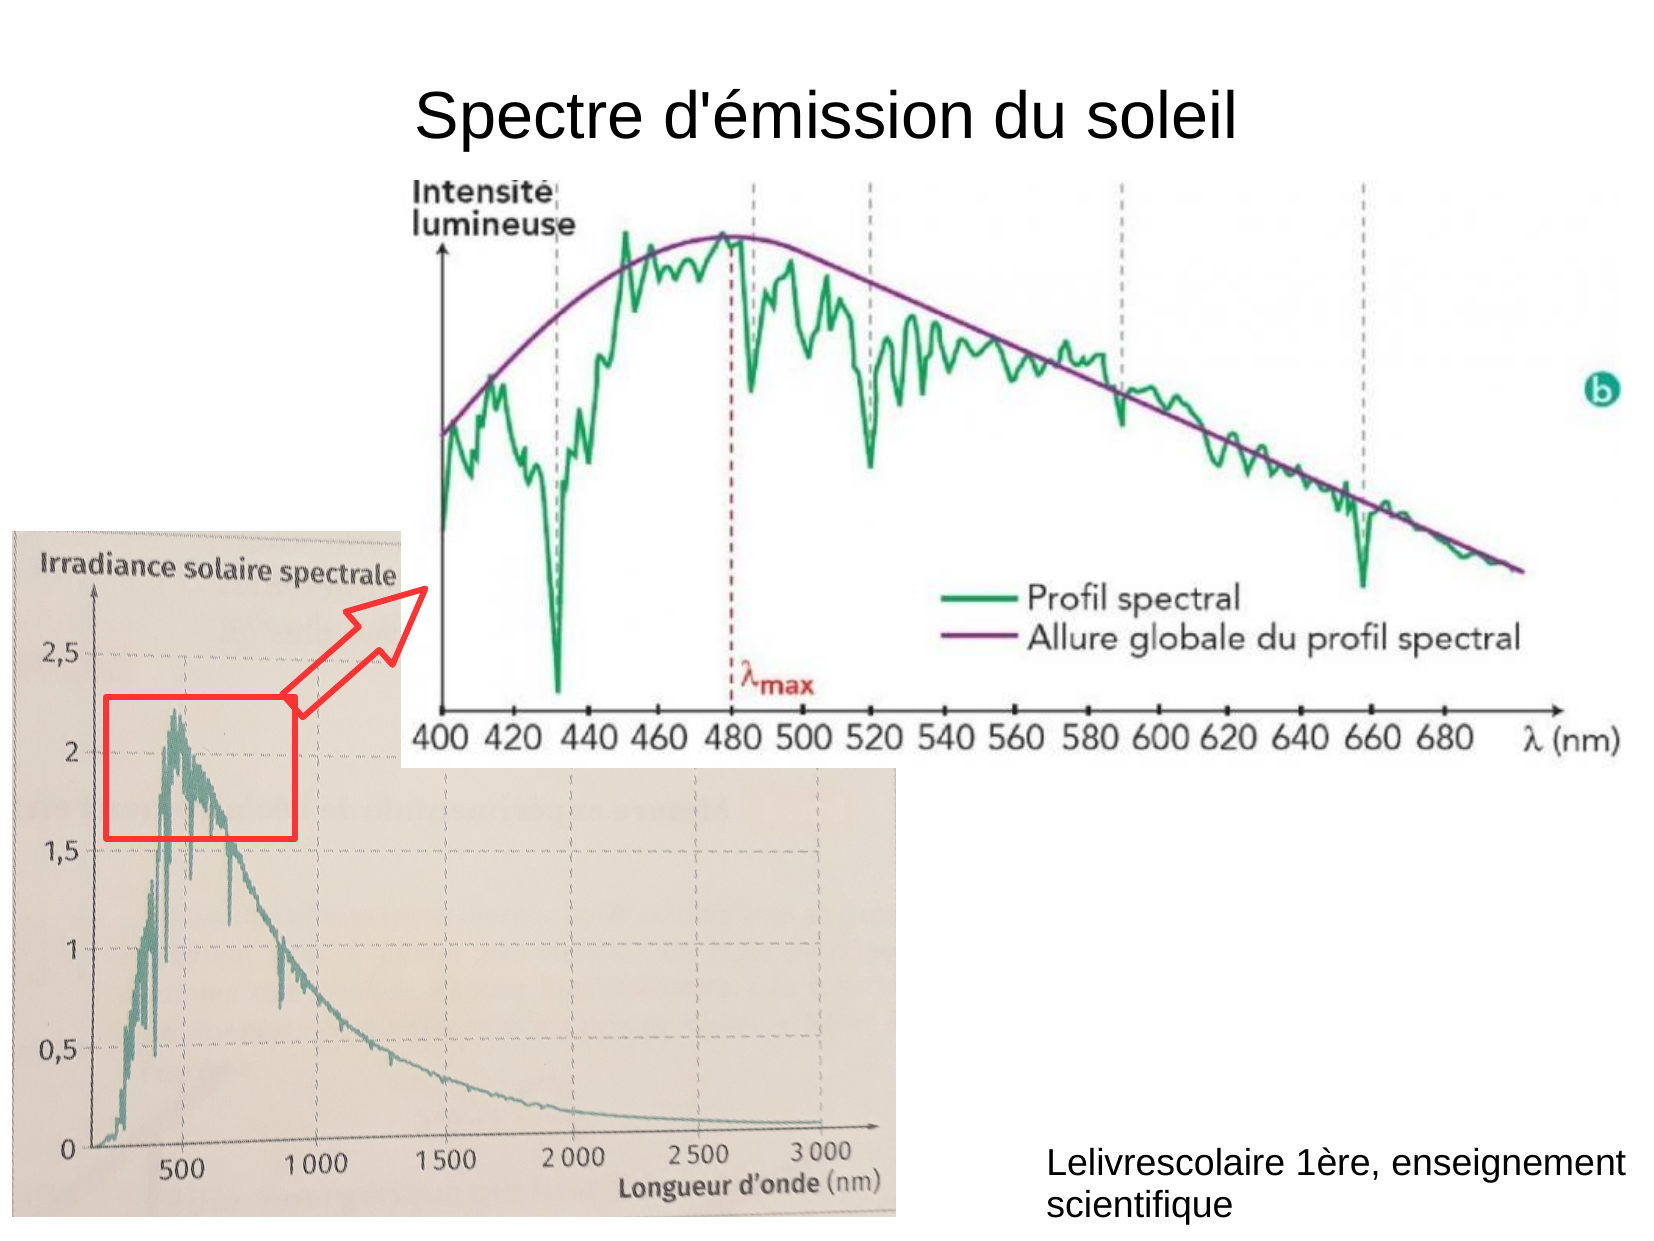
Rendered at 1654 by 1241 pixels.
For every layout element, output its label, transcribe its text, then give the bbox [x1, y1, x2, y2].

text_box Lelivrescolaire 1ère, enseignement scientifique [1031, 1133, 1654, 1233]
picture [12, 180, 1621, 1217]
text_box Spectre d'émission du soleil [0, 71, 1654, 161]
